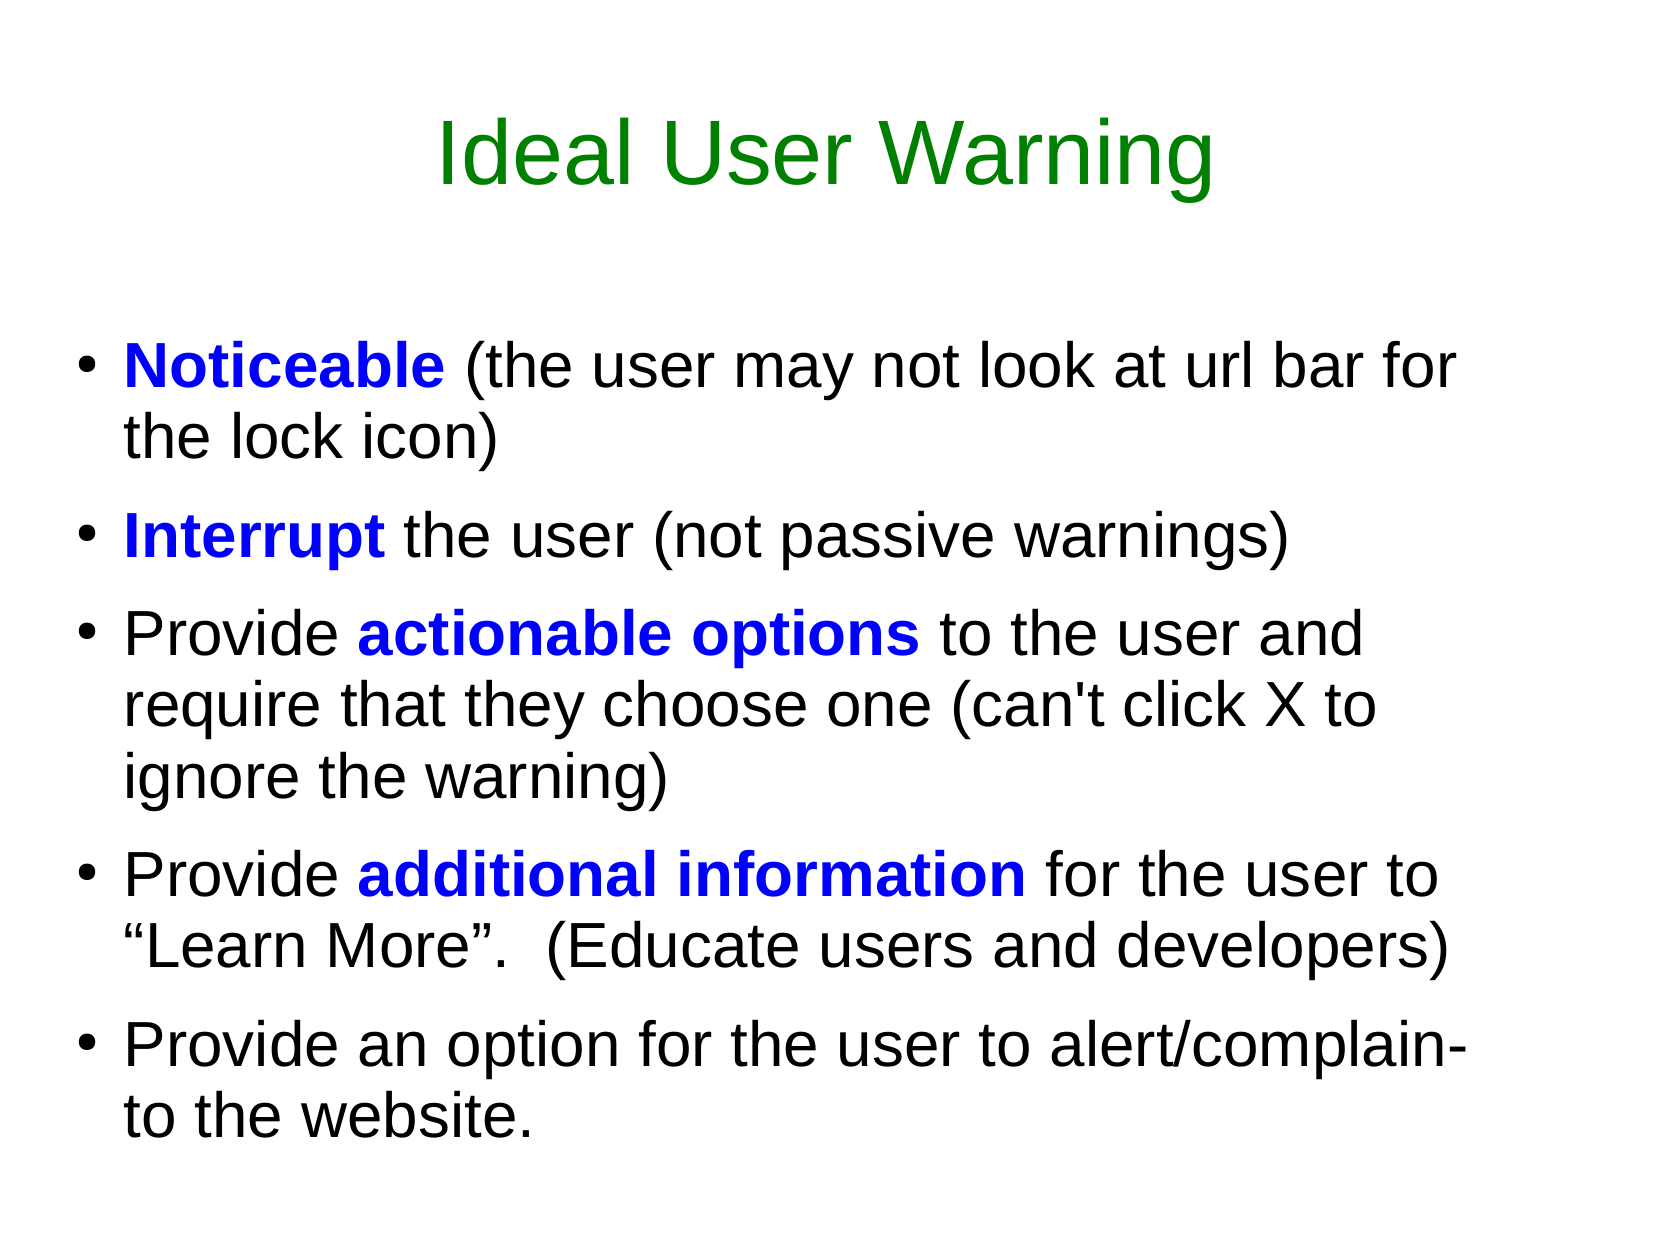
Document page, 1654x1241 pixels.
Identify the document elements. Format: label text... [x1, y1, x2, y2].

list Noticeable (the user may not look at url bar for the lock icon) Interrupt the user (not passive warnings) Provide actionable options to the user and require that they choose one (can't click X to ignore the warning) Provide additional information for the user to “Learn More”. (Educate users and developers) Provide an option for the user to alert/complain-to the website. [59, 330, 1516, 1155]
title Ideal User Warning [82, 49, 1571, 257]
